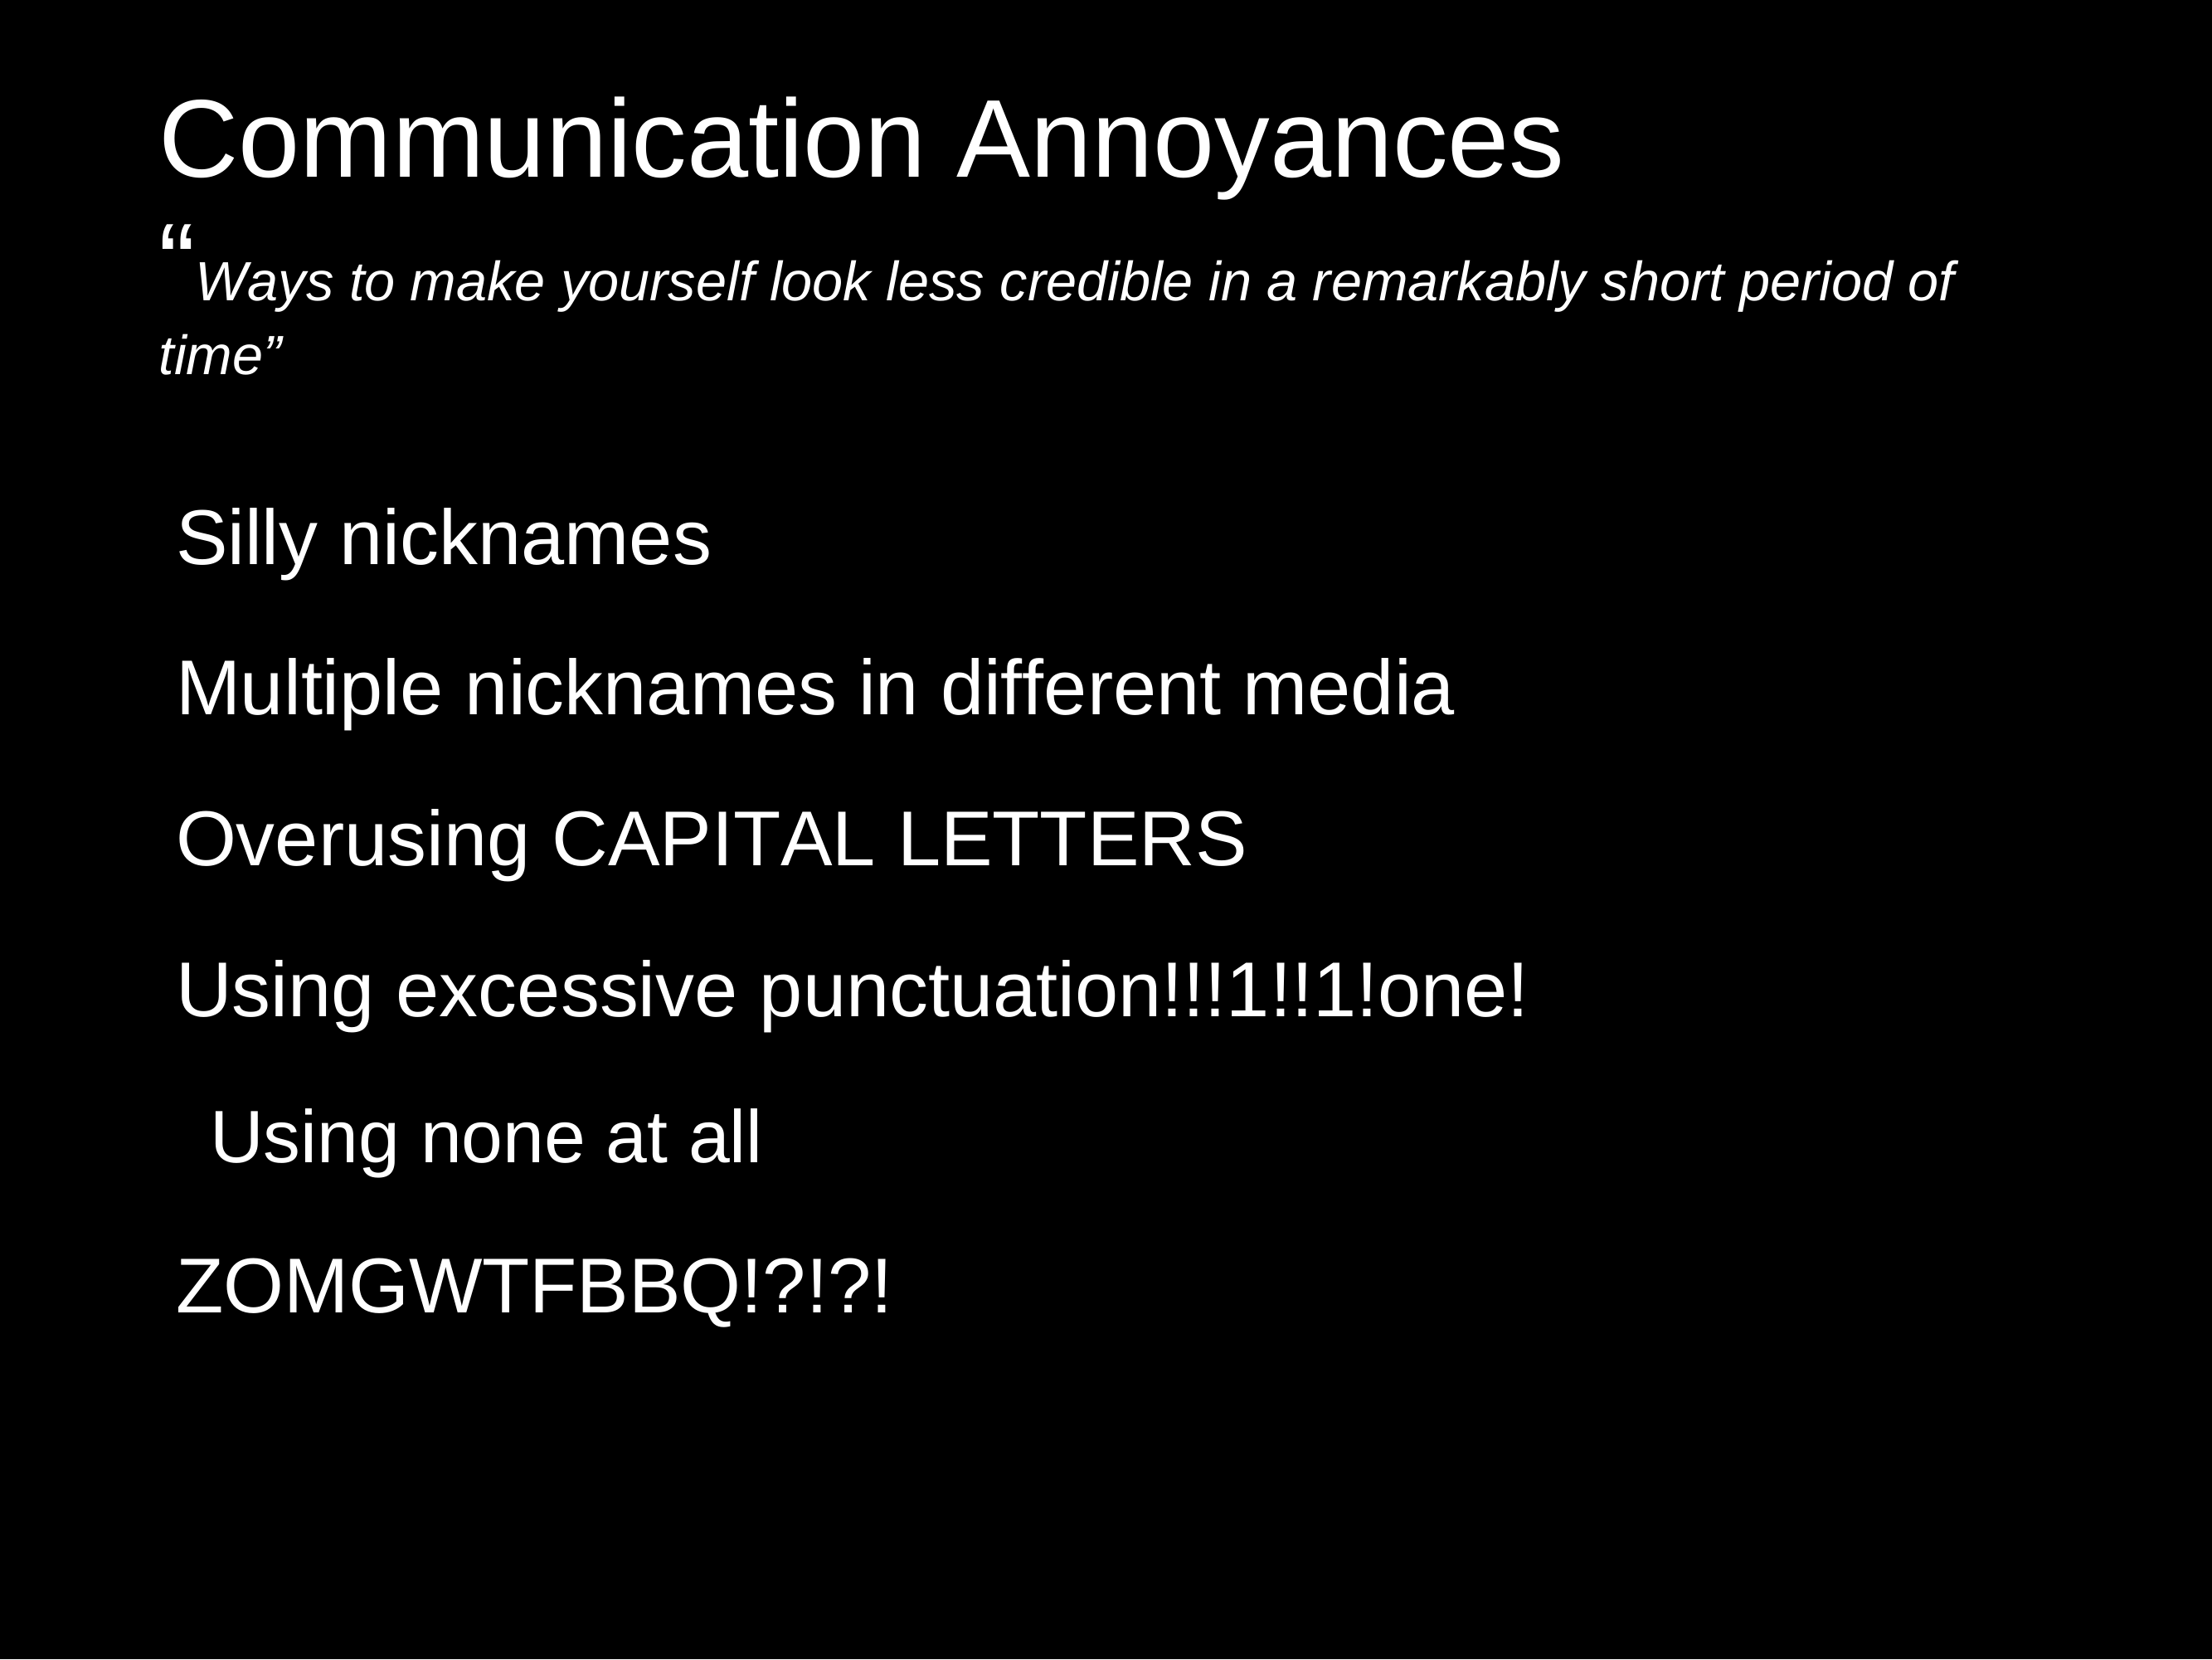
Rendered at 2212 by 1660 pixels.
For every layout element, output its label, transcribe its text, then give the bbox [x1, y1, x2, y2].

title Communication Annoyances “Ways to make yourself look less credible in a remarkably short period of time” [152, 85, 2059, 377]
list Silly nicknames Multiple nicknames in different media Overusing CAPITAL LETTERS Using excessive punctuation!!!1!!1!one! Using none at all ZOMGWTFBBQ!?!?! [152, 443, 2059, 1513]
